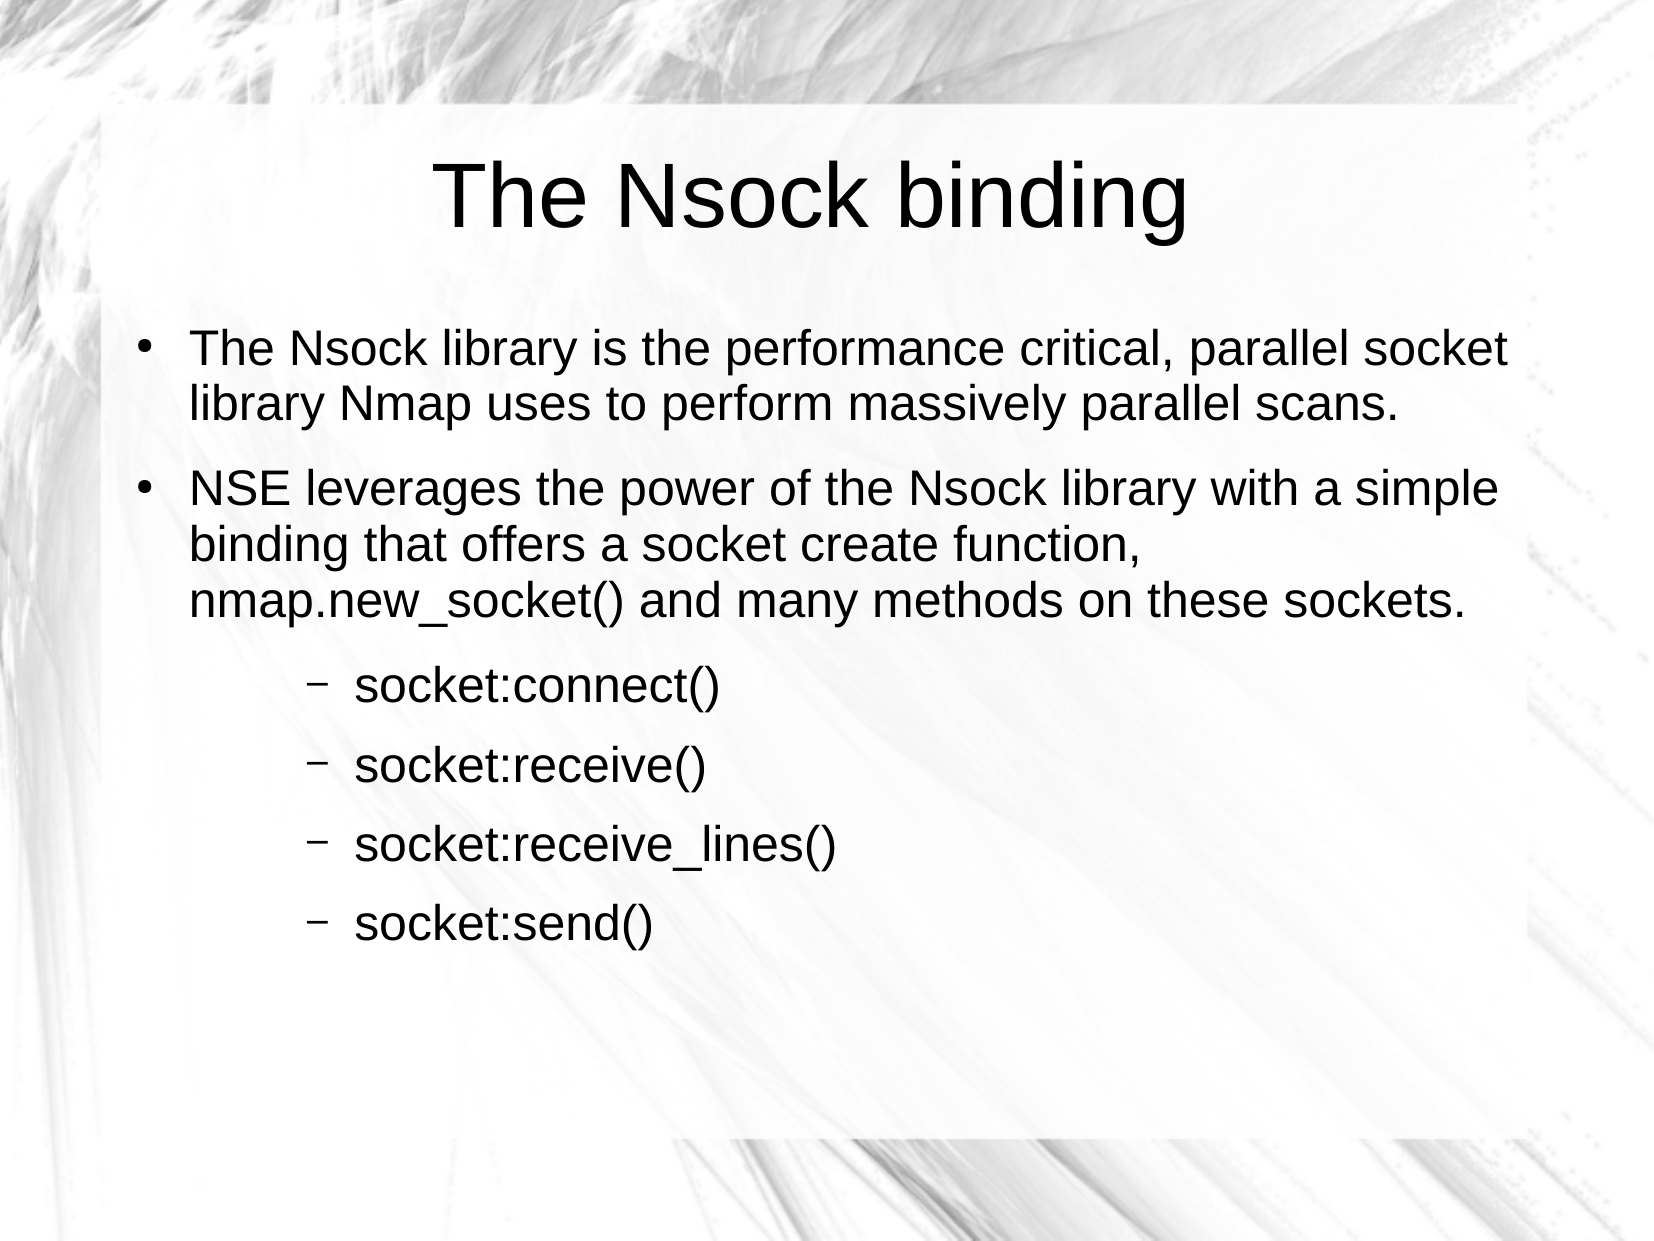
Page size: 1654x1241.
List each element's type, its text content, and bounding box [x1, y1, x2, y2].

list The Nsock library is the performance critical, parallel socket library Nmap uses to perform massively parallel scans. NSE leverages the power of the Nsock library with a simple binding that offers a socket create function, nmap.new_socket() and many methods on these sockets. socket:connect() socket:receive() socket:receive_lines() socket:send() [118, 319, 1571, 1124]
title The Nsock binding [118, 119, 1506, 273]
picture [0, 0, 1654, 1241]
